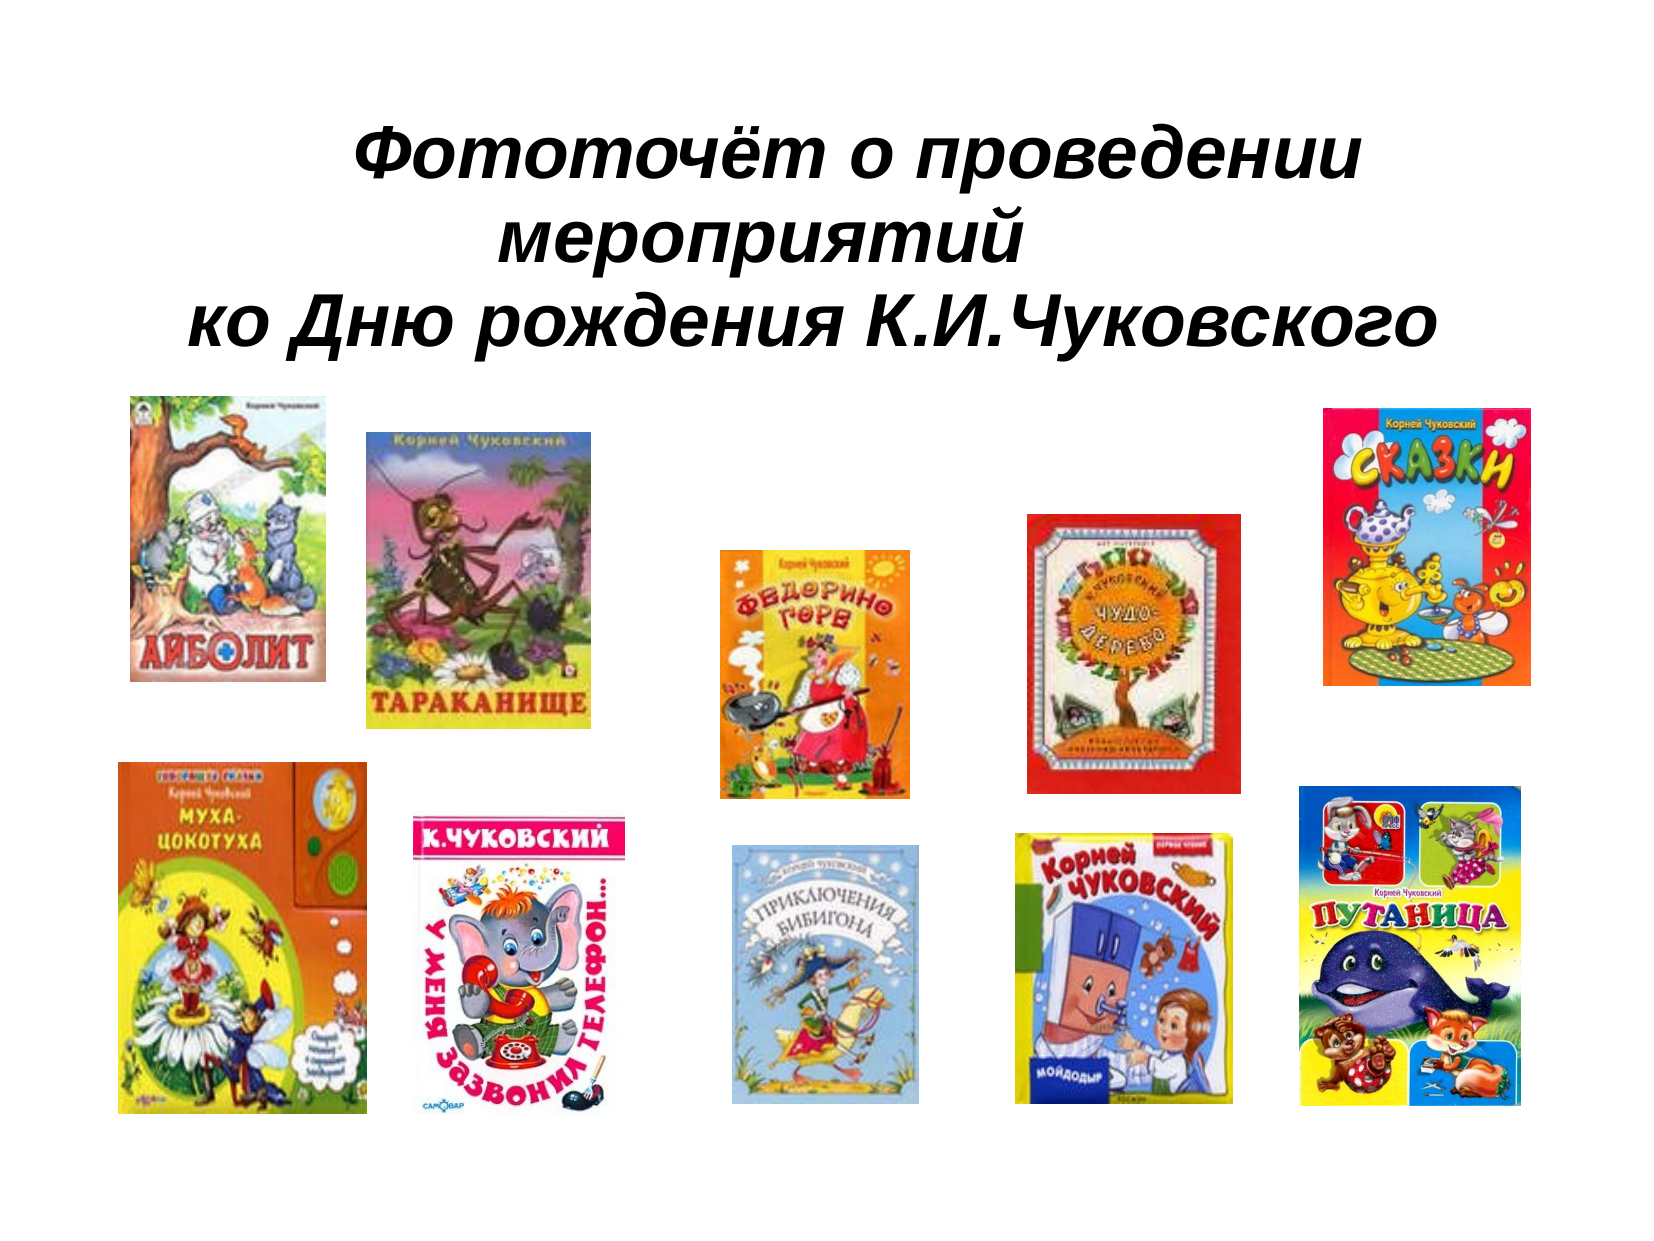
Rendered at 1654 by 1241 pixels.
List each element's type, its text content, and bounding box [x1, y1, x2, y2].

picture [1323, 408, 1531, 686]
picture [1299, 786, 1521, 1106]
picture [720, 550, 910, 799]
picture [1027, 514, 1241, 794]
picture [130, 396, 326, 682]
picture [1015, 833, 1233, 1104]
picture [732, 845, 919, 1104]
picture [366, 432, 591, 729]
picture [118, 762, 367, 1114]
text_box Фототочёт о проведении мероприятий ко Дню рождения К.И.Чуковского [27, 102, 1593, 454]
picture [413, 810, 625, 1123]
